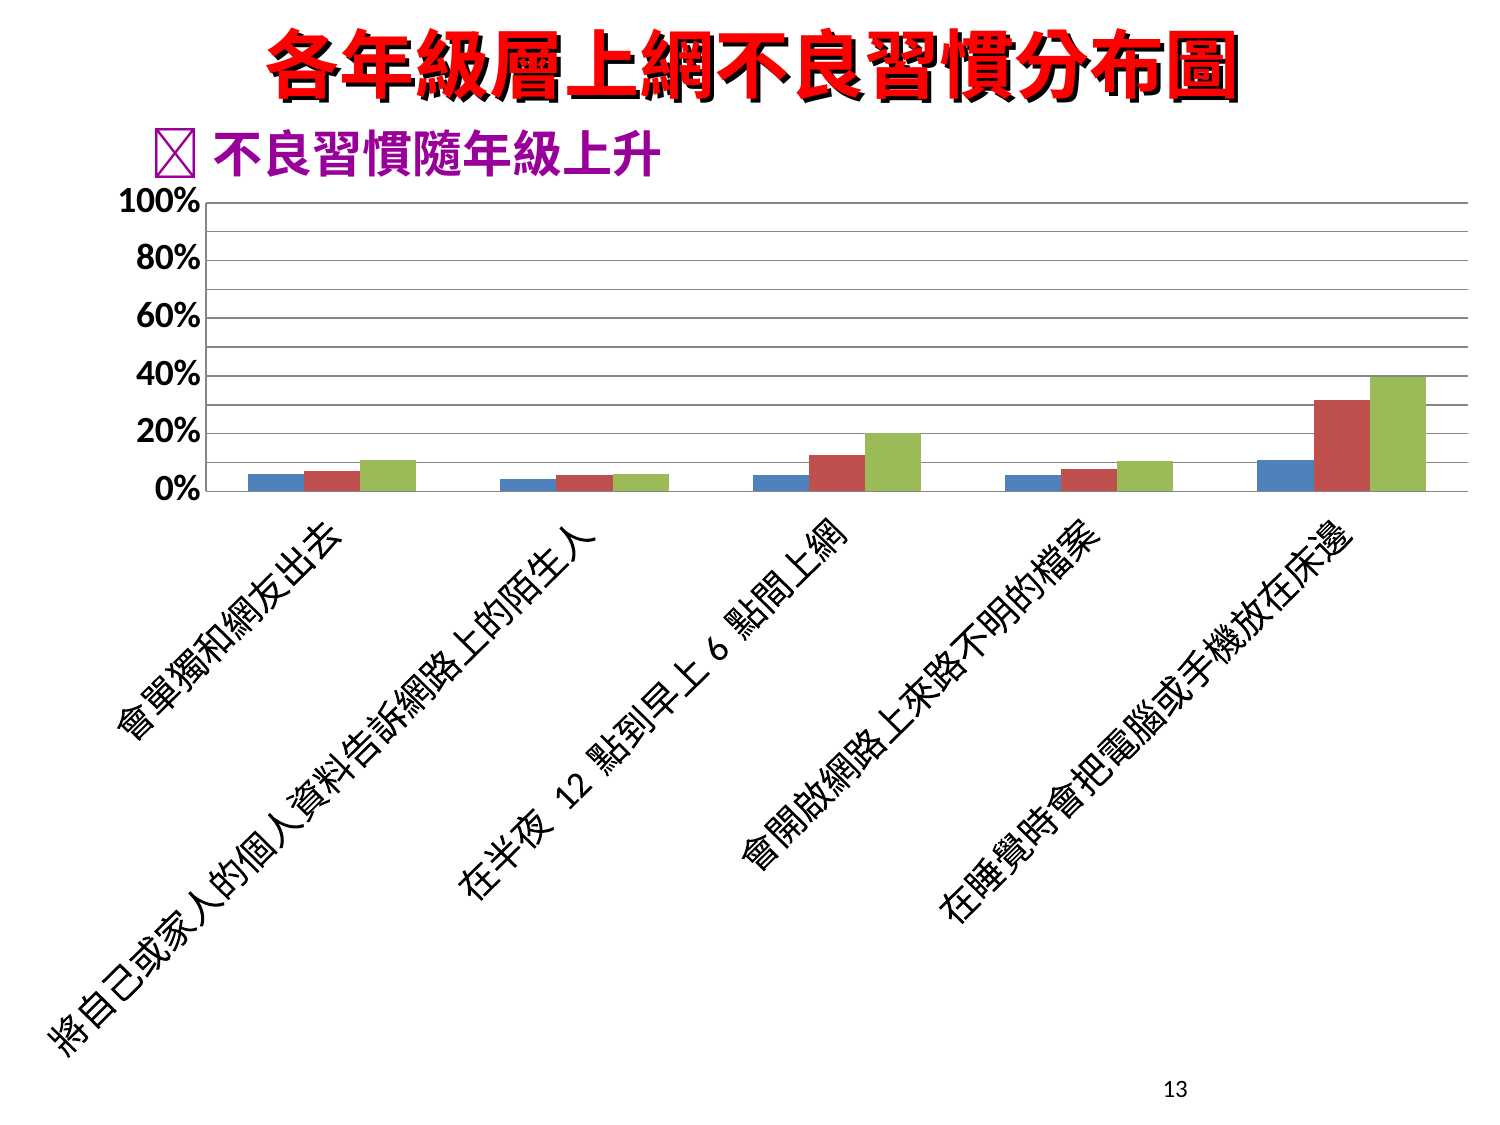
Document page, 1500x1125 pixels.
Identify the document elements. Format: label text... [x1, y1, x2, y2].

title 各年級層上網不良習慣分布圖 [76, 8, 1427, 184]
chart [17, 184, 1483, 1066]
text_box 不良習慣隨年級上升 [135, 115, 1093, 184]
text_box 13 [1147, 1065, 1498, 1125]
